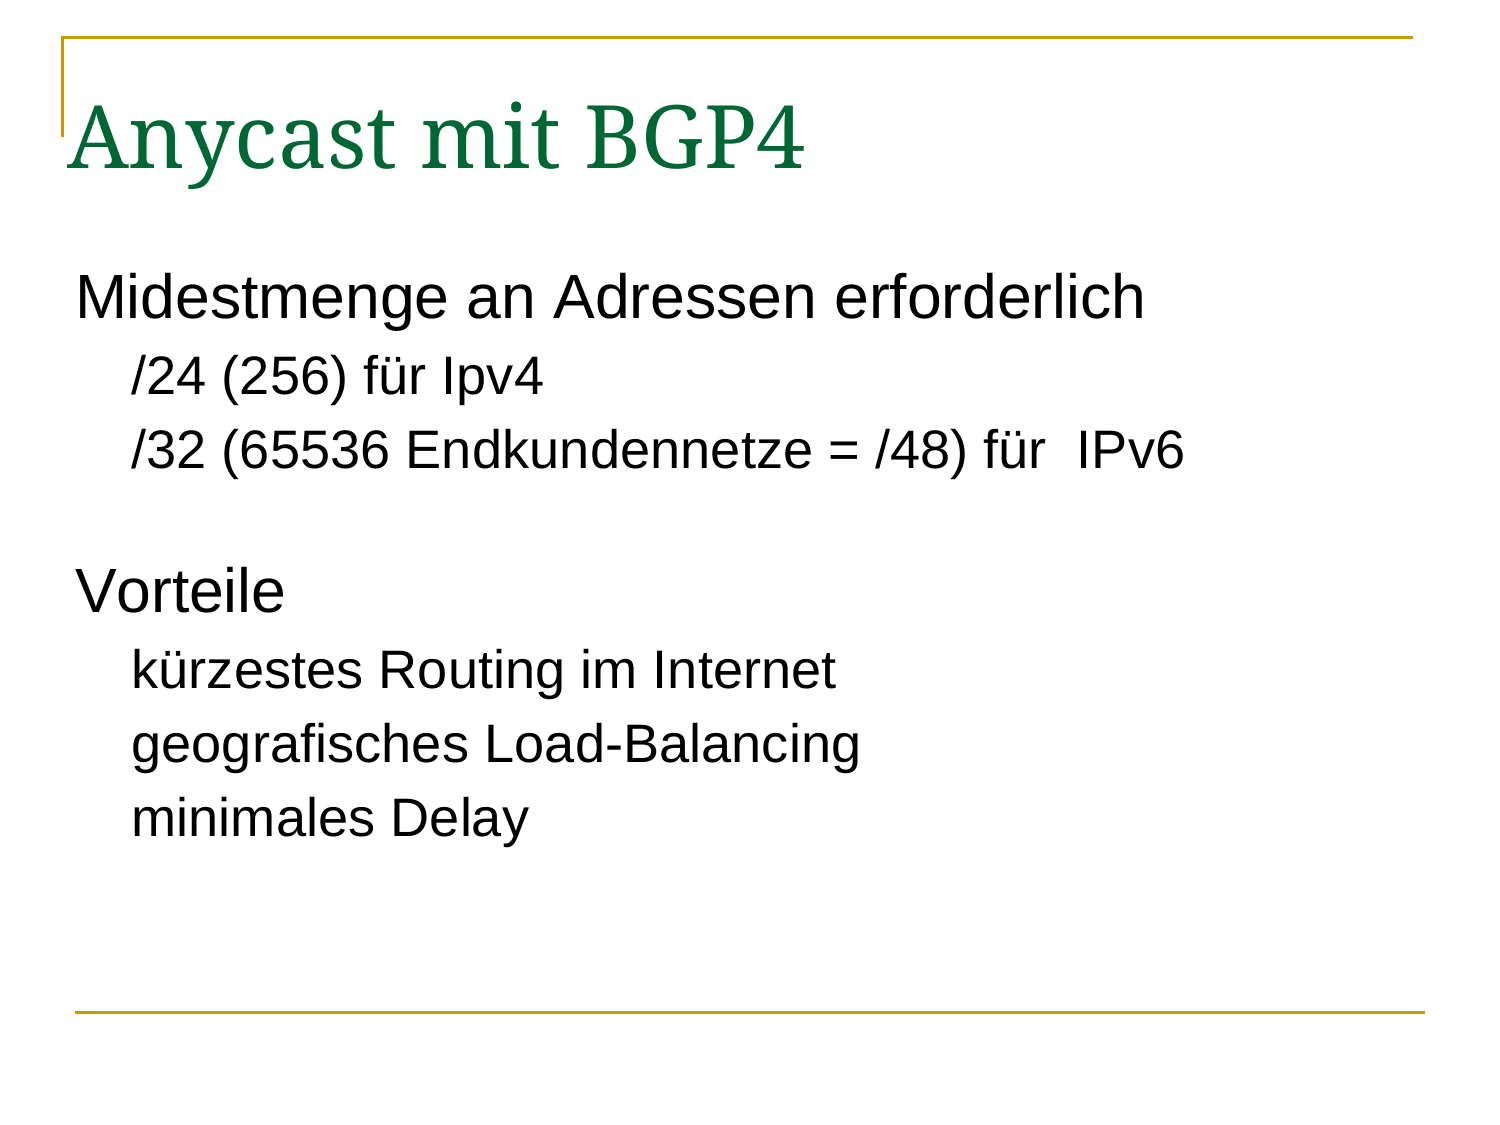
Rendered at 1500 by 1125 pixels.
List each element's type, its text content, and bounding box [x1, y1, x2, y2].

list Midestmenge an Adressen erforderlich /24 (256) für Ipv4 /32 (65536 Endkundennetze = /48) für IPv6 Vorteile kürzestes Routing im Internet geografisches Load-Balancing minimales Delay [75, 262, 1426, 991]
title Anycast mit BGP4 [67, 29, 1418, 241]
